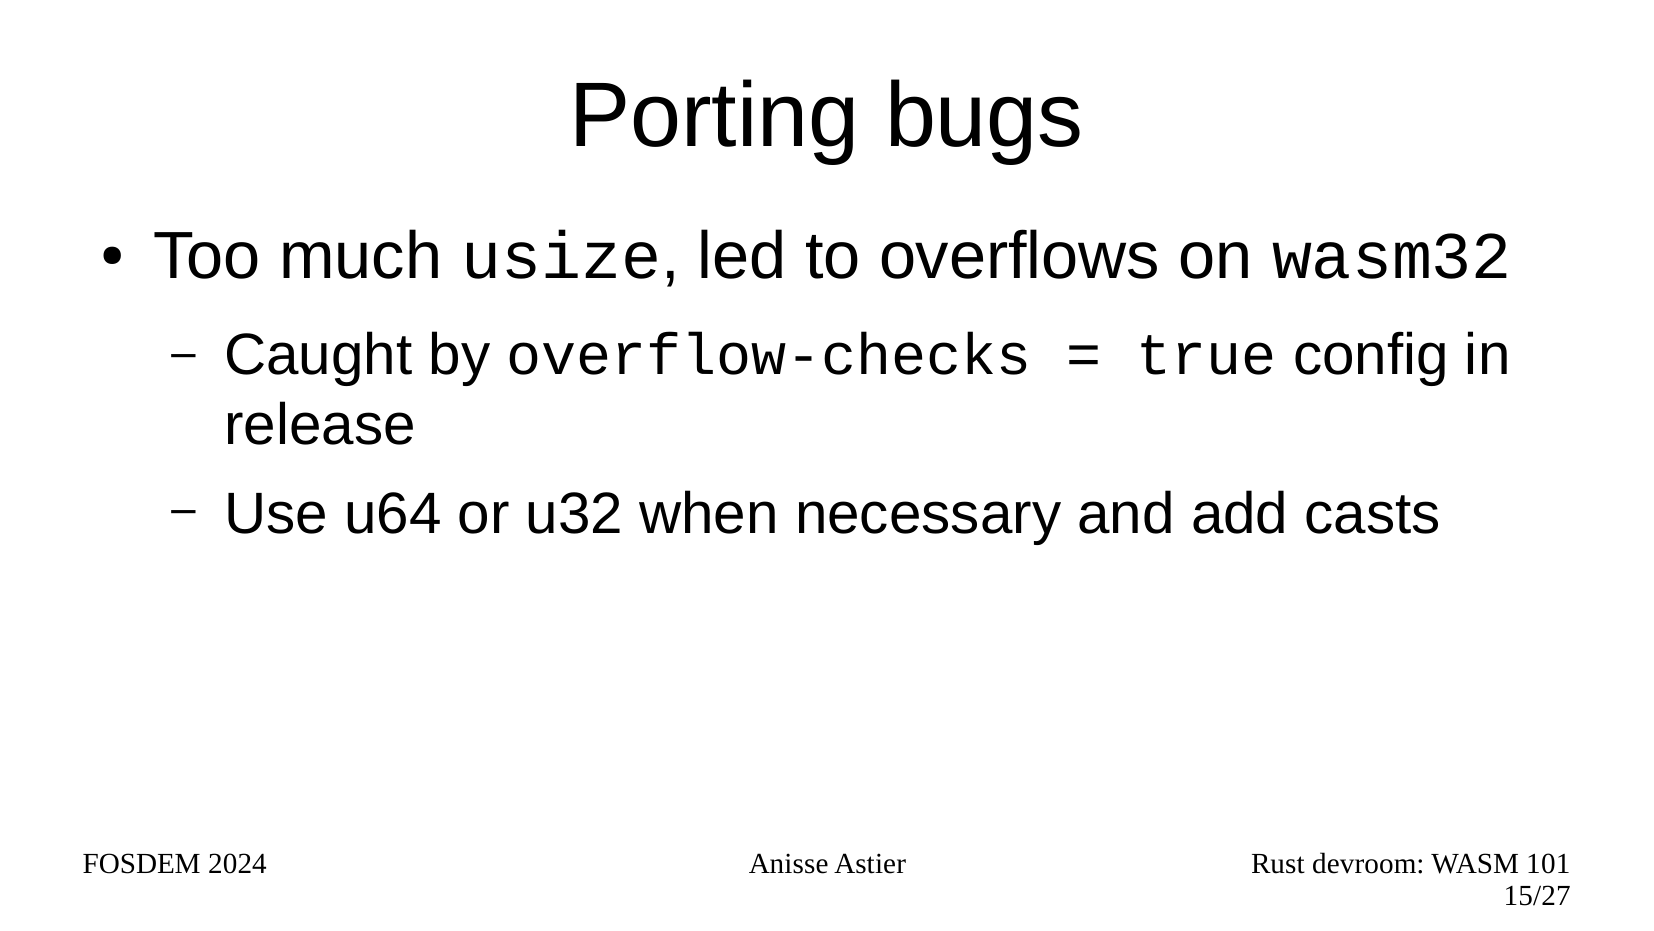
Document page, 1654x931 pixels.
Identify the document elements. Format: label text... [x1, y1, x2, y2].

title Porting bugs [82, 37, 1571, 193]
list Too much usize, led to overflows on wasm32 Caught by overflow-checks = true config in release Use u64 or u32 when necessary and add casts [82, 217, 1571, 758]
